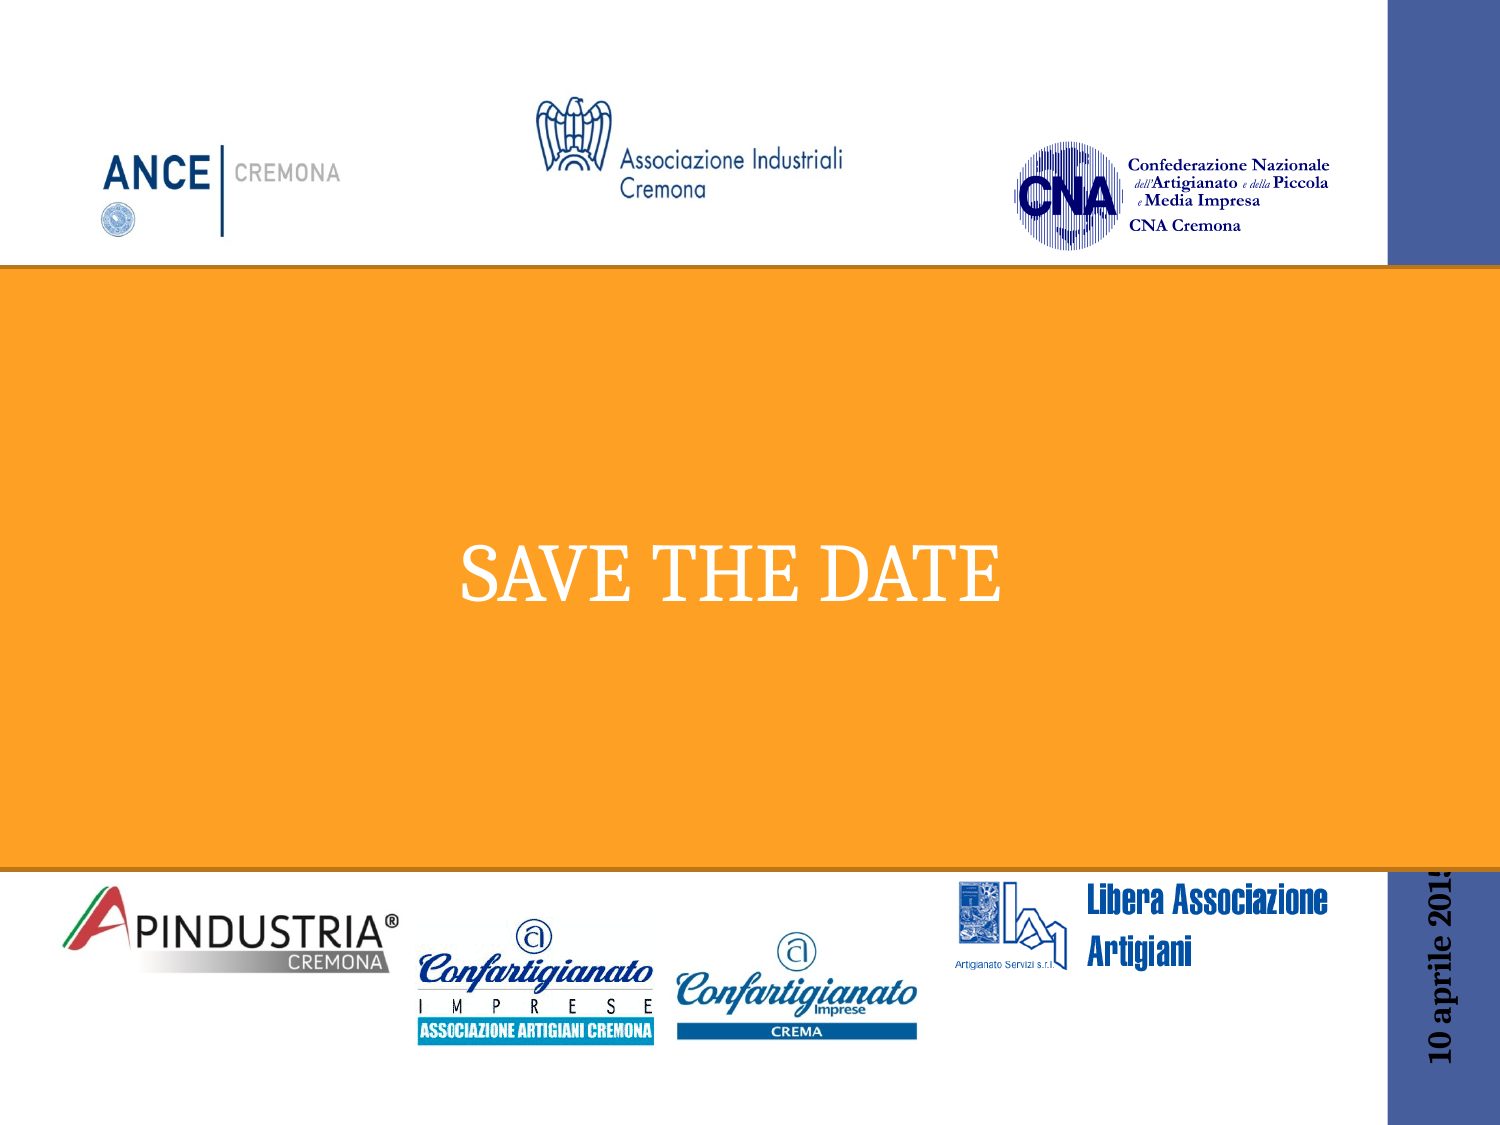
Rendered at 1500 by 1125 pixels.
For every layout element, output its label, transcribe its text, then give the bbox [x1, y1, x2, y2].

picture [635, 1024, 651, 1037]
picture [559, 1024, 578, 1037]
picture [549, 1024, 556, 1037]
picture [519, 1024, 546, 1037]
picture [608, 1024, 632, 1037]
picture [669, 924, 925, 1047]
picture [415, 917, 655, 1047]
picture [421, 1024, 453, 1037]
picture [500, 1024, 506, 1037]
picture [589, 1024, 605, 1037]
picture [57, 871, 401, 975]
picture [453, 1024, 497, 1037]
picture [509, 1024, 514, 1037]
text_box SAVE THE DATE [0, 267, 1500, 870]
picture [57, 135, 384, 246]
picture [939, 871, 1344, 978]
picture [510, 90, 878, 203]
picture [1004, 135, 1344, 256]
